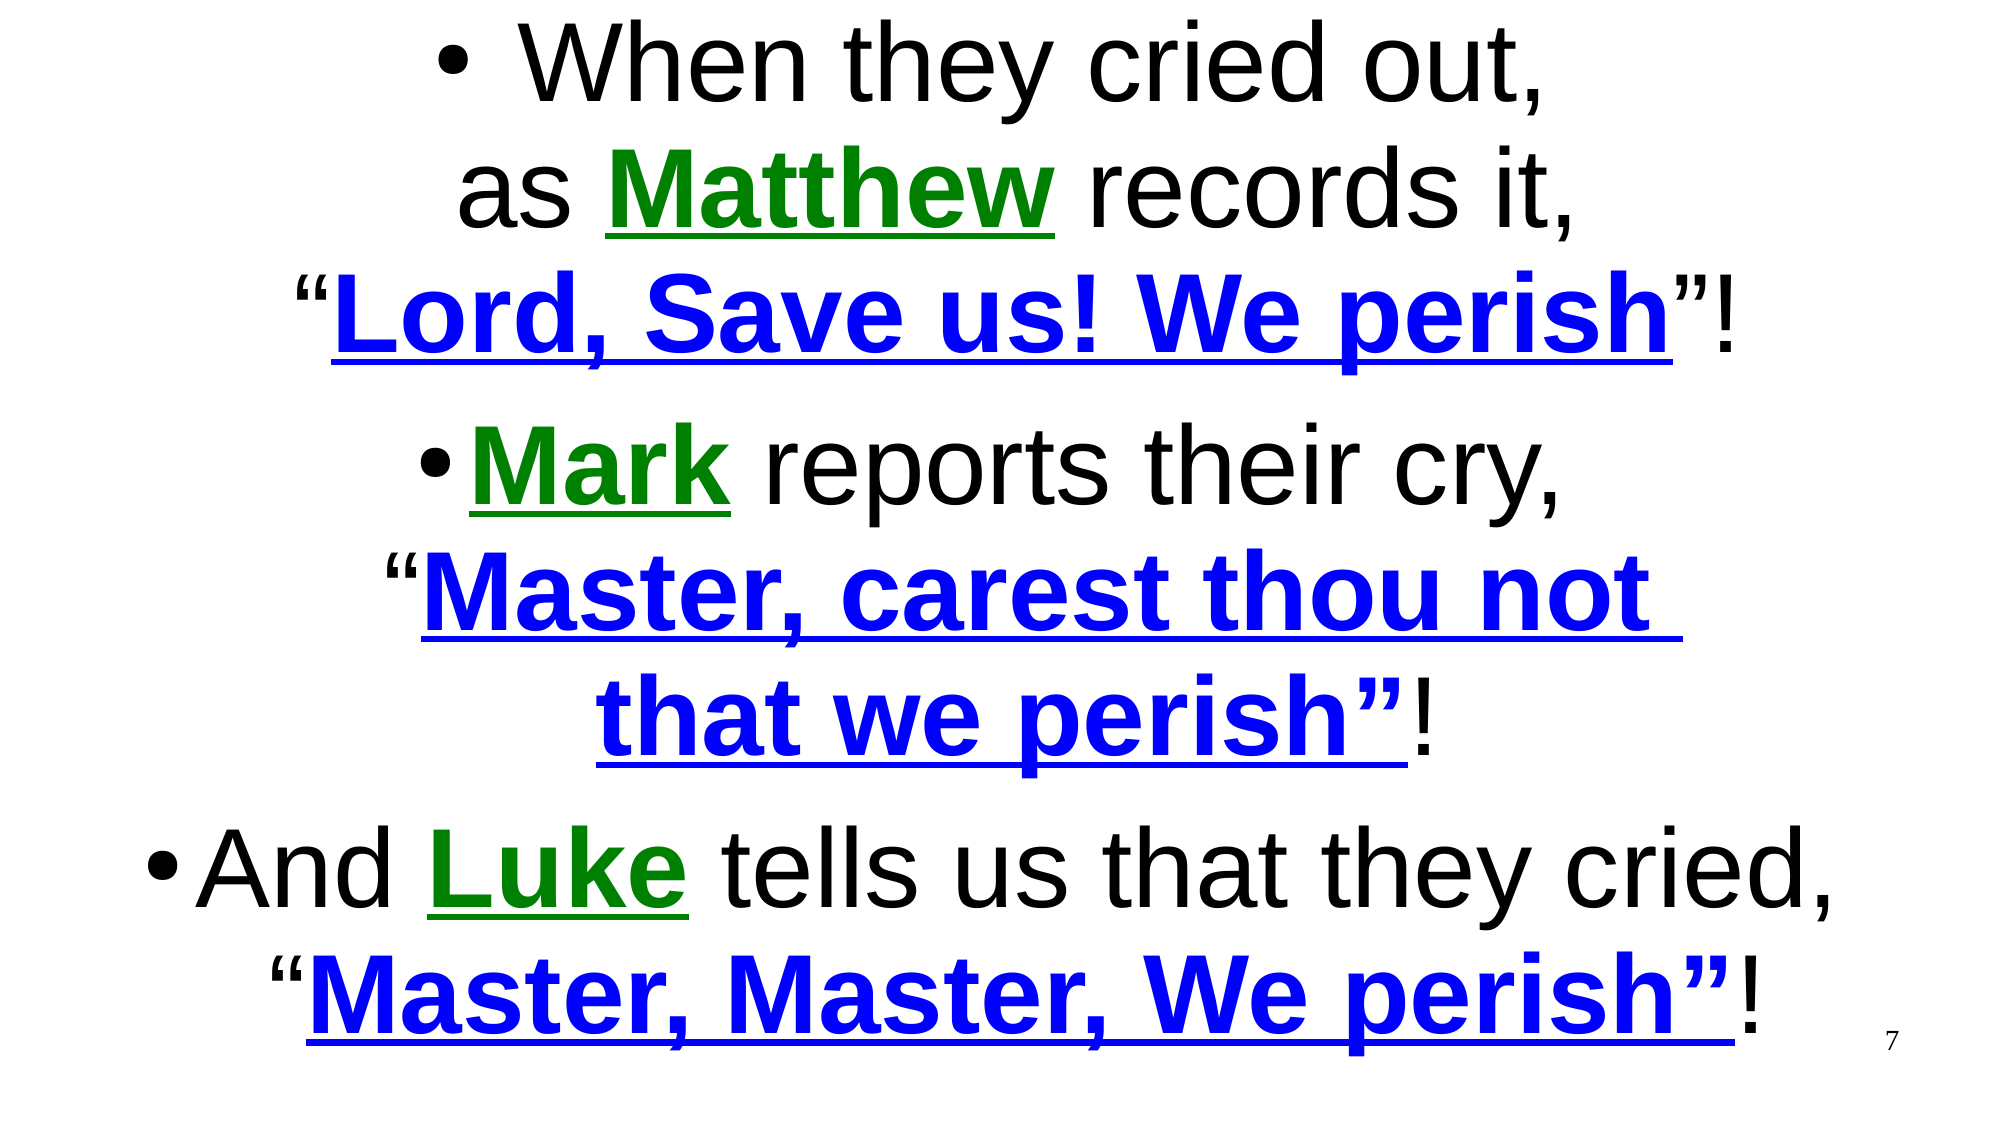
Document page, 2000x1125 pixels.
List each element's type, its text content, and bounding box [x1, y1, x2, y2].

list When they cried out, as Matthew records it, “Lord, Save us! We perish”! Mark reports their cry, “Master, carest thou not that we perish”! And Luke tells us that they cried, “Master, Master, We perish”! [0, 0, 1996, 1123]
